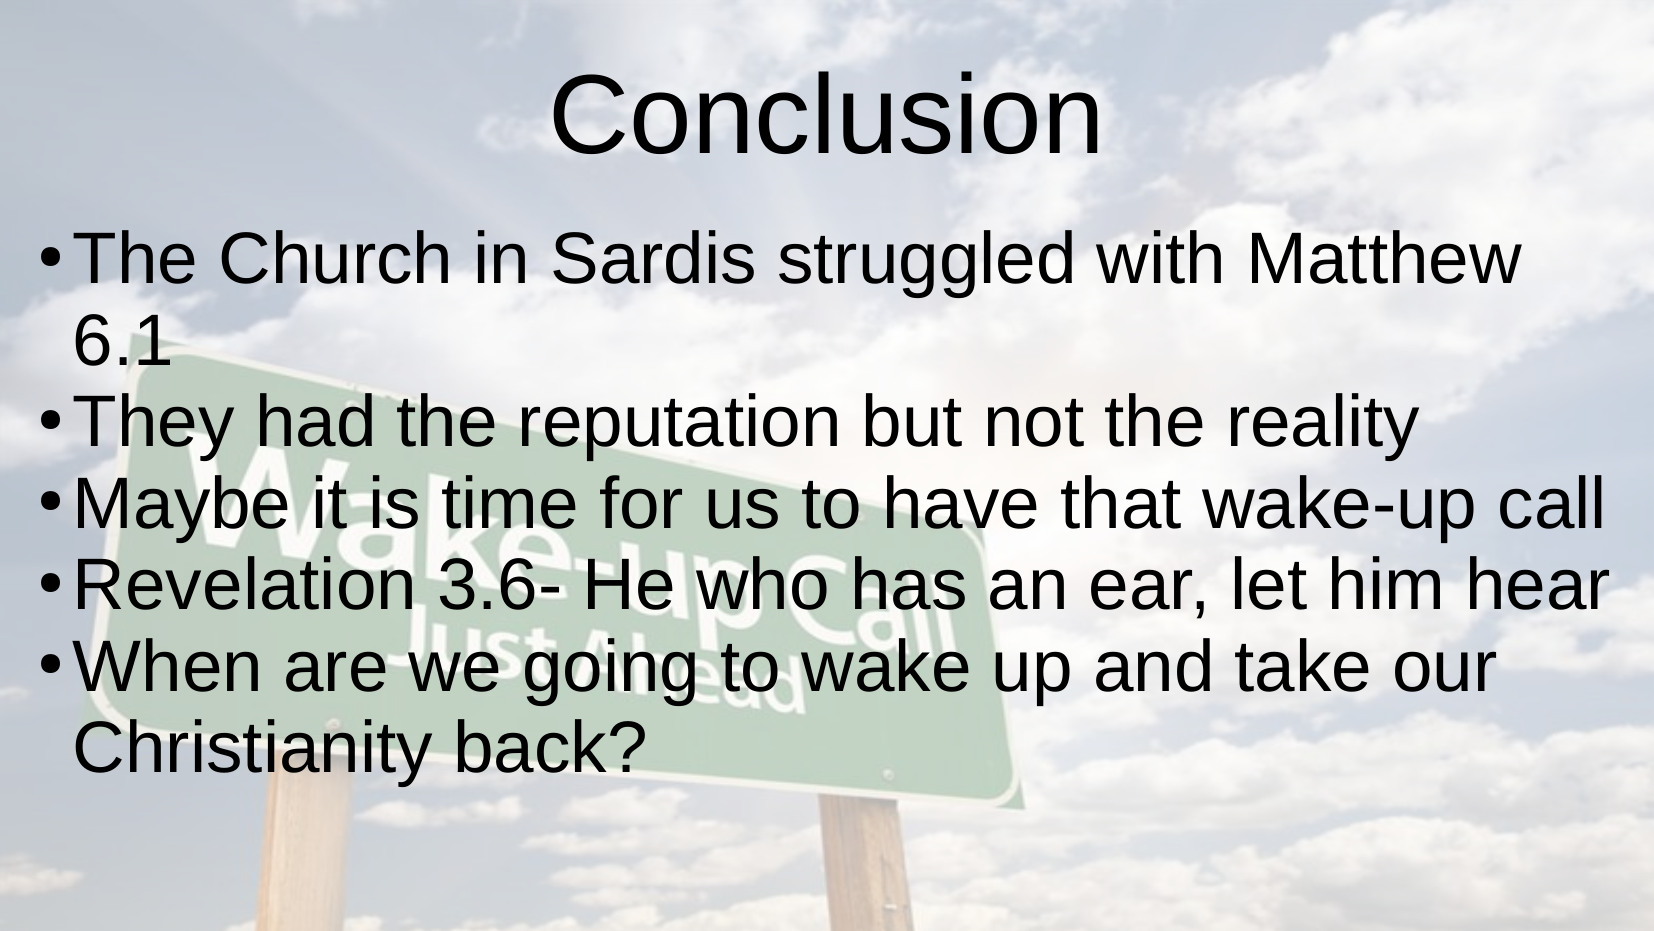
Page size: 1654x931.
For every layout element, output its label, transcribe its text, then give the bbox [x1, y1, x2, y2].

subtitle The Church in Sardis struggled with Matthew 6.1 They had the reputation but not the reality Maybe it is time for us to have that wake-up call Revelation 3.6- He who has an ear, let him hear When are we going to wake up and take our Christianity back? [37, 217, 1613, 901]
picture [0, 0, 1654, 931]
title Conclusion [82, 37, 1571, 193]
